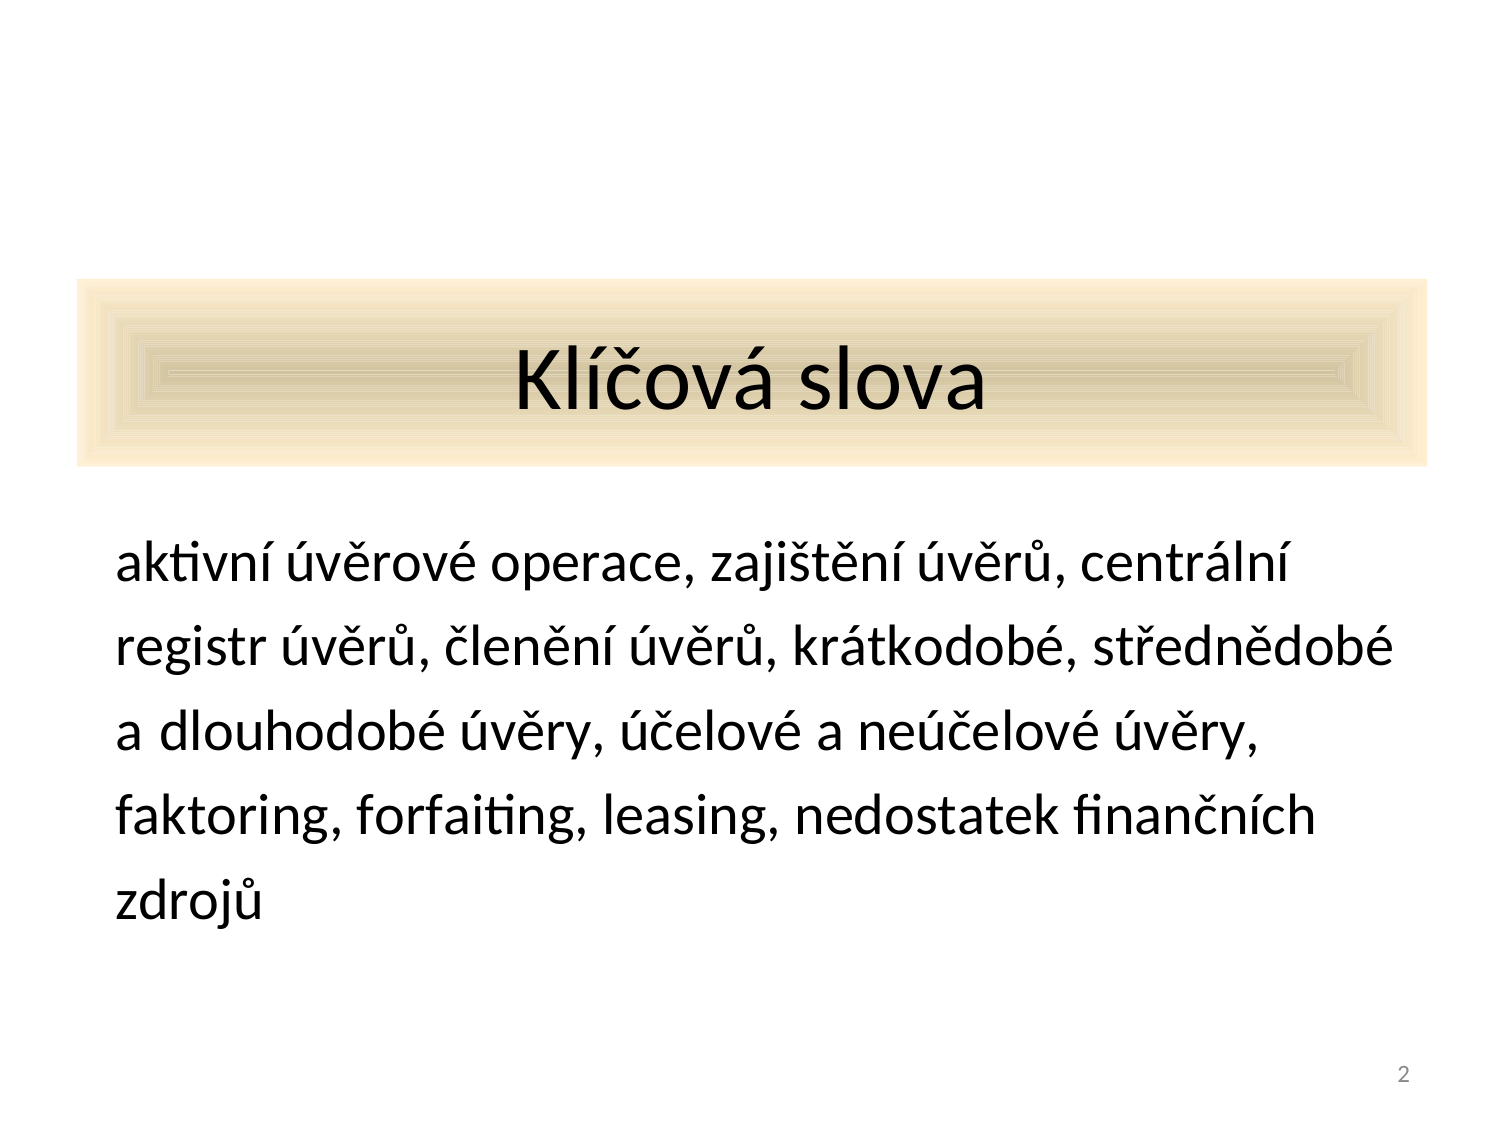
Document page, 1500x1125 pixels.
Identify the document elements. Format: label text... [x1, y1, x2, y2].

text_box <číslo> [1074, 1042, 1426, 1103]
list aktivní úvěrové operace, zajištění úvěrů, centrální registr úvěrů, členění úvěrů, krátkodobé, střednědobé a dlouhodobé úvěry, účelové a neúčelové úvěry, faktoring, forfaiting, leasing, nedostatek finančních zdrojů [100, 515, 1451, 965]
title Klíčová slova [76, 278, 1427, 467]
